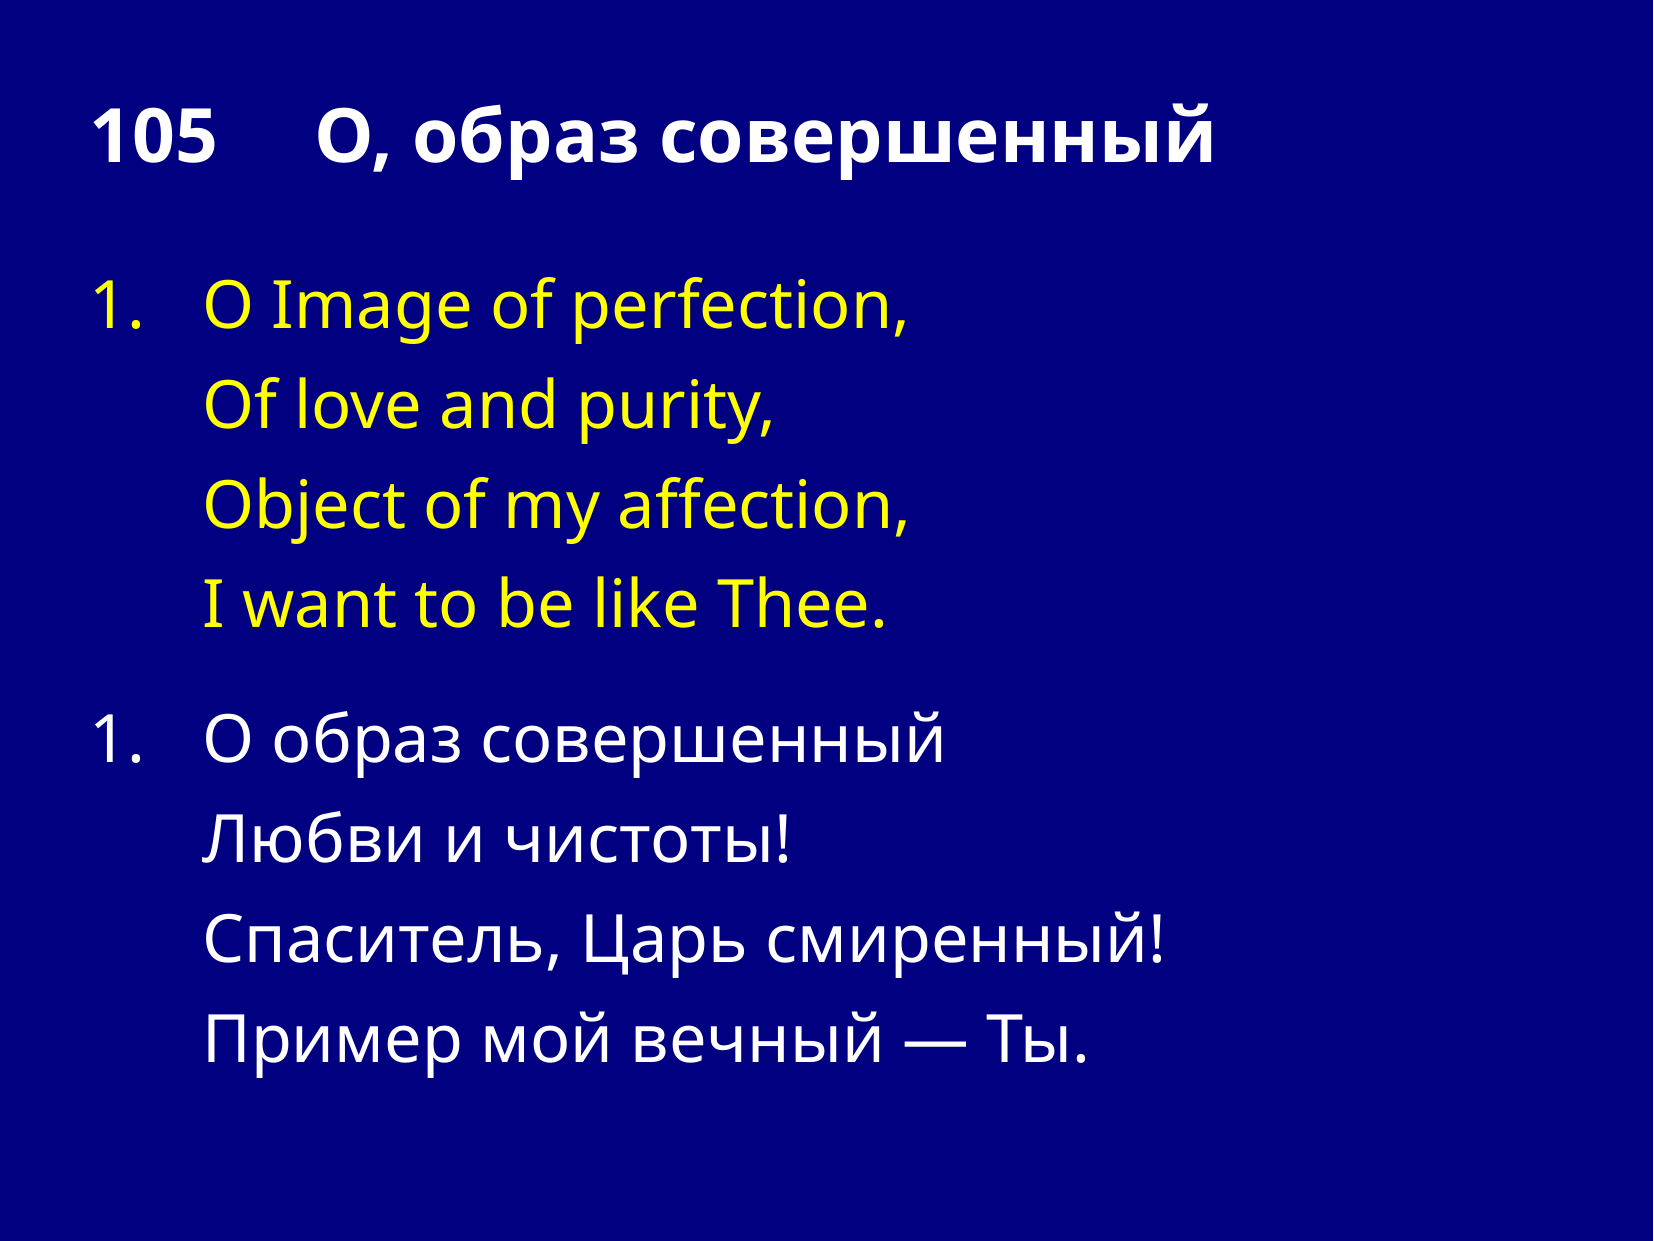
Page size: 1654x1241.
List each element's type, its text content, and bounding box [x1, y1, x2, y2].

text_box 105 О, образ совершенный [75, 75, 1576, 188]
text_box 1. О образ совершенный Любви и чистоты! Спаситель, Царь смиренный! Пример мой вечный — Ты. [75, 675, 1576, 1163]
text_box 1. O Image of perfection, Of love and purity, Object of my affection, I want to be like Thee. [75, 188, 1576, 638]
